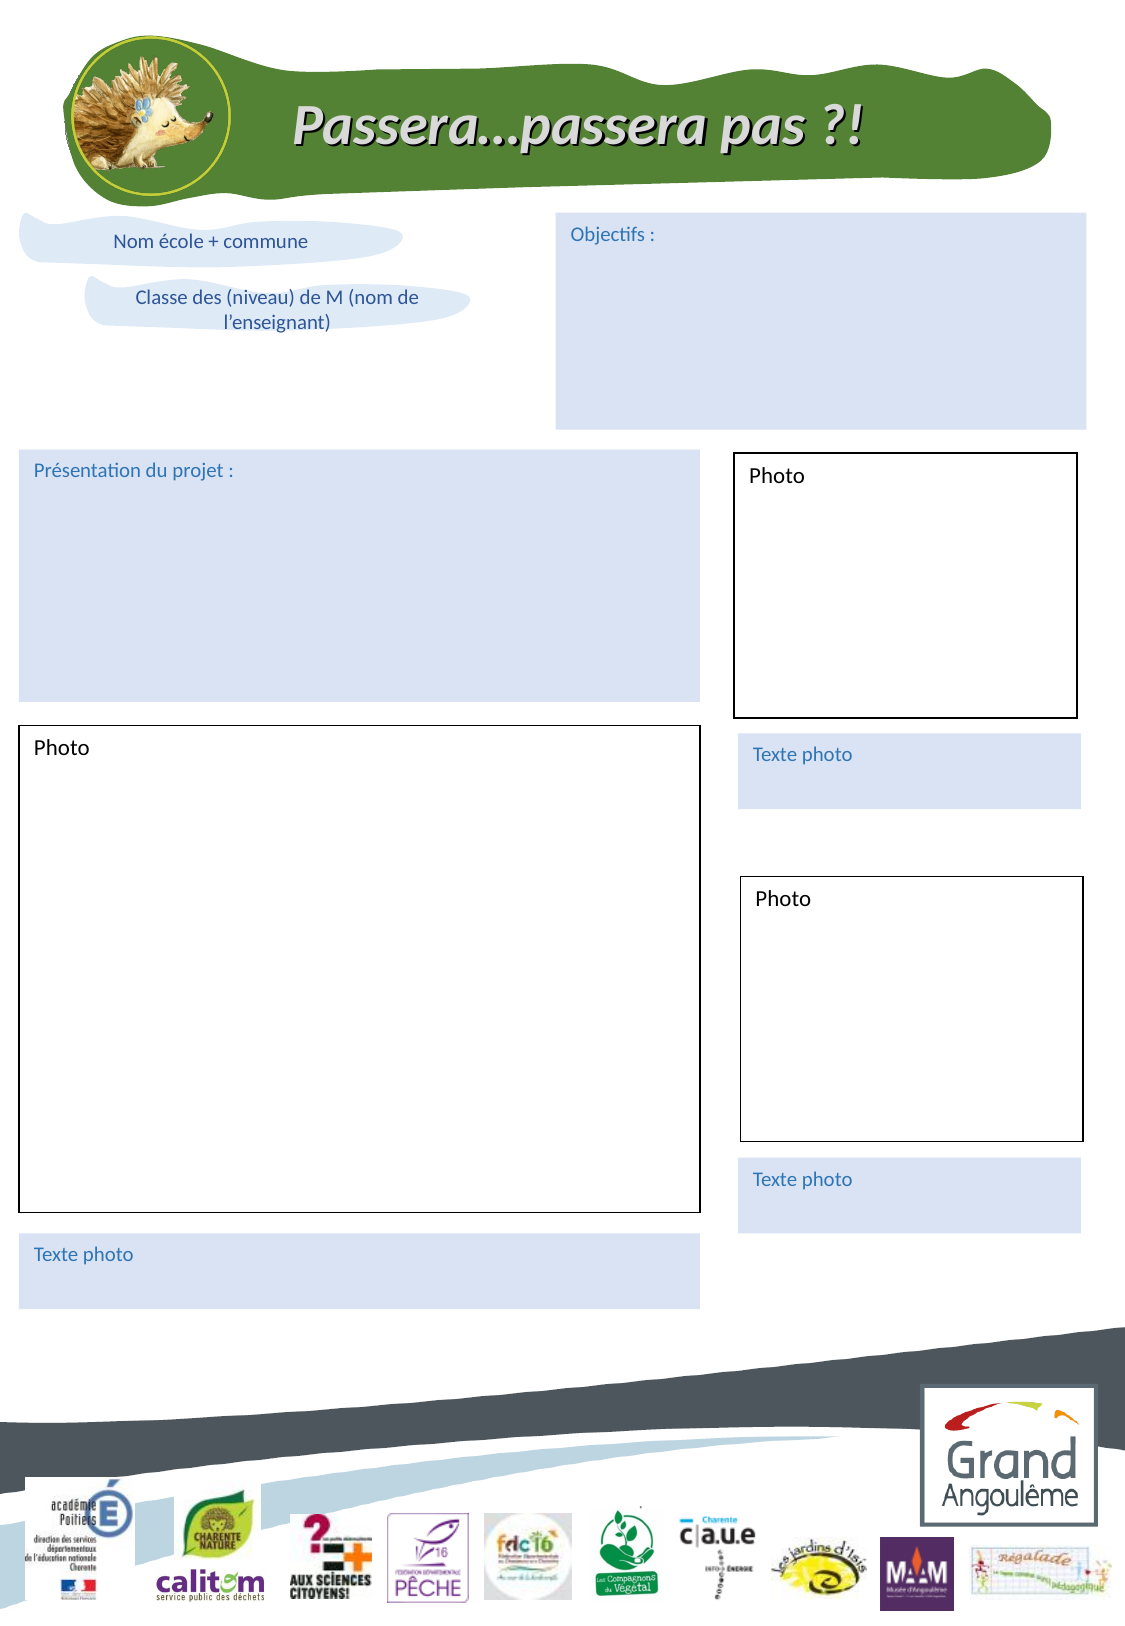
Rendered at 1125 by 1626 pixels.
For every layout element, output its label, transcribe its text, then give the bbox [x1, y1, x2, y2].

text_box Photo [734, 453, 1077, 719]
text_box Texte photo [738, 1157, 1081, 1234]
text_box Passera…passera pas ?! [244, 59, 1052, 200]
picture [58, 23, 244, 209]
text_box Nom école + commune [18, 212, 403, 268]
picture [0, 1312, 1125, 1625]
text_box Photo [18, 725, 700, 1213]
text_box Classe des (niveau) de M (nom de l’enseignant) [84, 276, 471, 331]
text_box Présentation du projet : [18, 449, 700, 702]
text_box Texte photo [18, 1233, 700, 1310]
text_box Objectifs : [555, 212, 1087, 430]
text_box Texte photo [738, 733, 1081, 810]
text_box Photo [740, 876, 1084, 1142]
